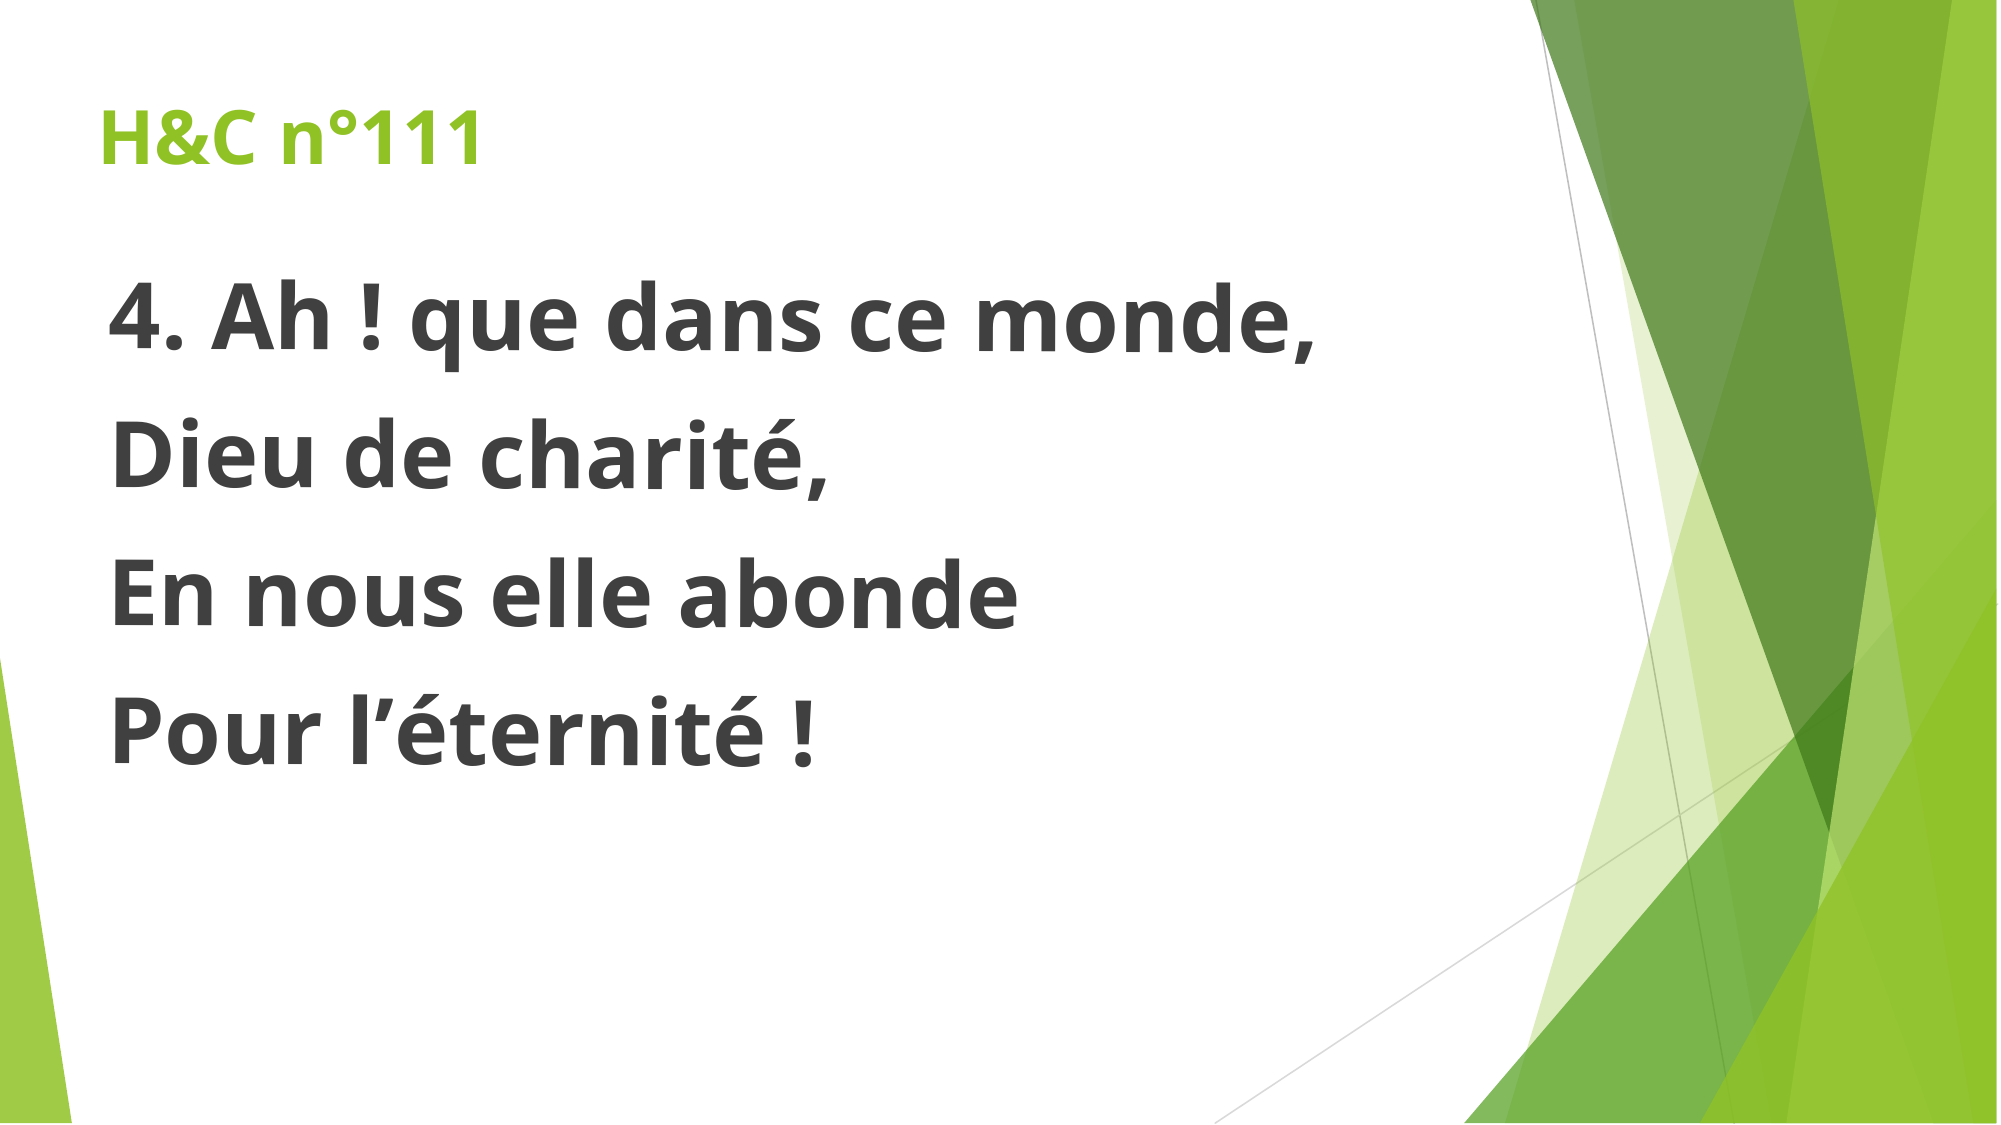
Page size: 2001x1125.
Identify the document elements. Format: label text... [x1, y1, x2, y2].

text_box 4. Ah ! que dans ce monde, Dieu de charité, En nous elle abonde Pour l’éternité ! [91, 233, 1961, 1087]
text_box H&C n°111 [82, 82, 697, 189]
